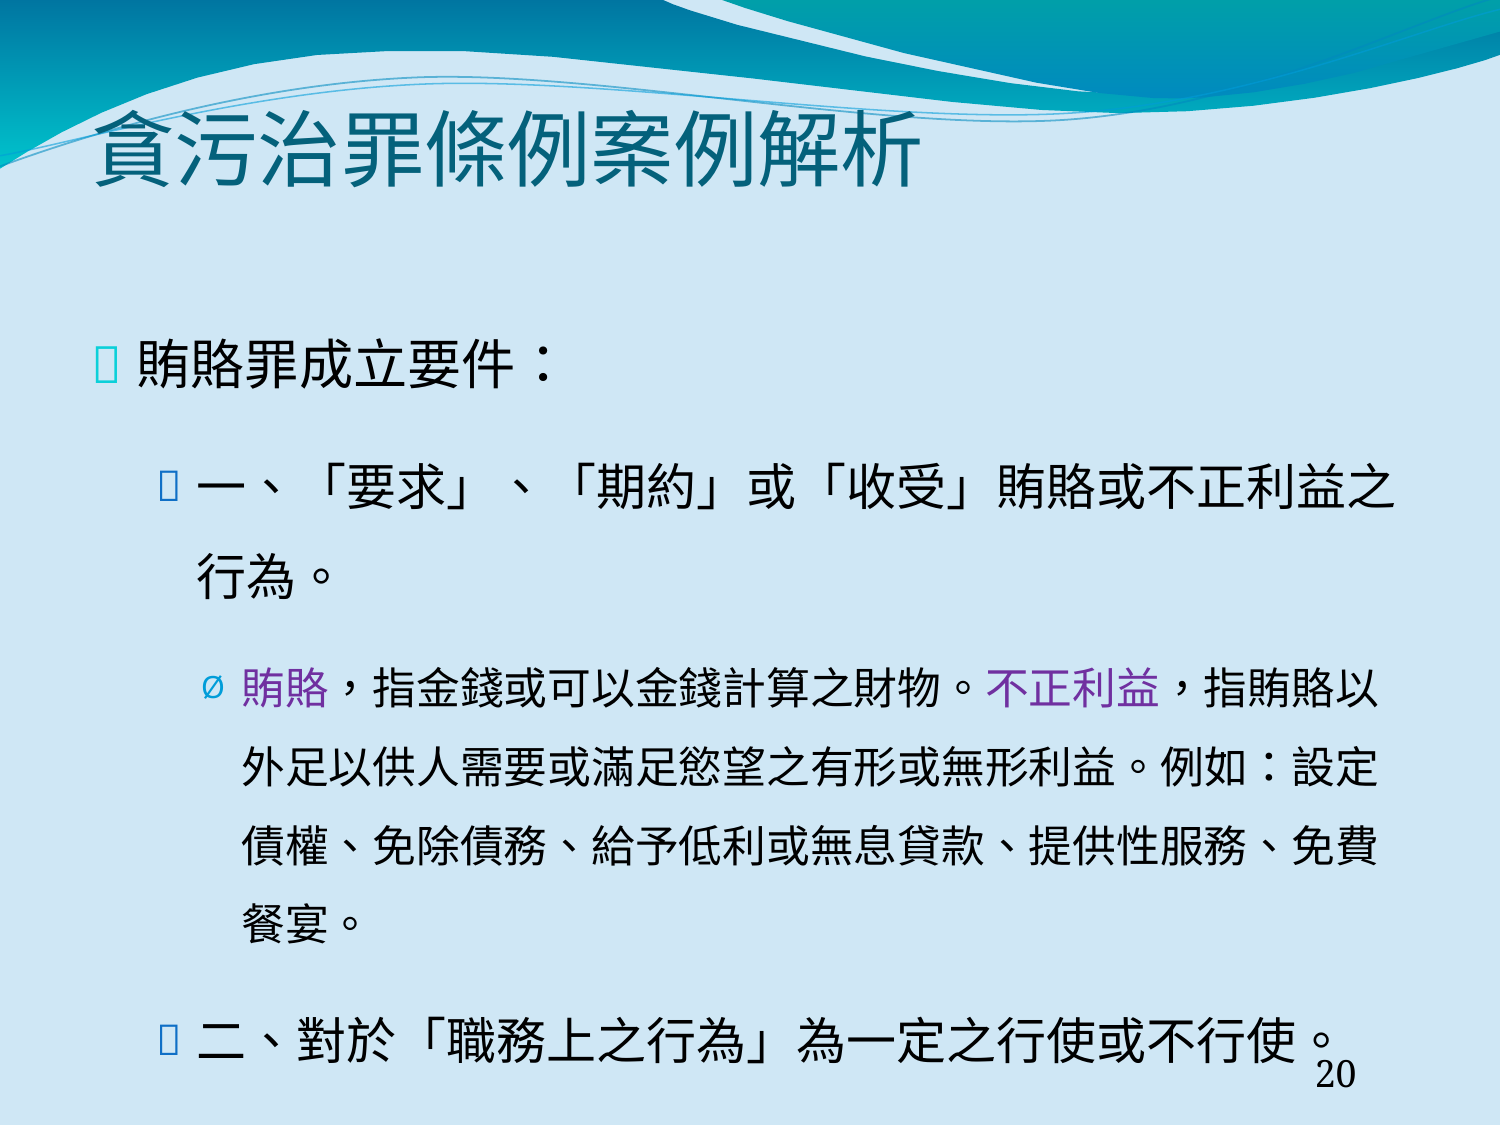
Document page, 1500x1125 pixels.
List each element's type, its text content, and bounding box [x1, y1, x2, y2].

title 貪污治罪條例案例解析 [76, 90, 1427, 278]
slide_number <編號> [1299, 1042, 1425, 1103]
list 賄賂罪成立要件： 一、「要求」、「期約」或「收受」賄賂或不正利益之行為。 賄賂，指金錢或可以金錢計算之財物。不正利益，指賄賂以外足以供人需要或滿足慾望之有形或無形利益。例如：設定債權、免除債務、給予低利或無息貸款、提供性服務、免費餐宴。 二、對於「職務上之行為」為一定之行使或不行使。 三、兩者具有「對價關係」。 行受賄之原因，係其職務上應為或得為之行為者，成立不違背職務行收賄賂罪。 行受賄之原因，係其職務上所不應為，或應為而不為，或以不正當方式為之，而違背其職責者，即屬違背職務行收賄賂罪。 [76, 290, 1427, 1125]
